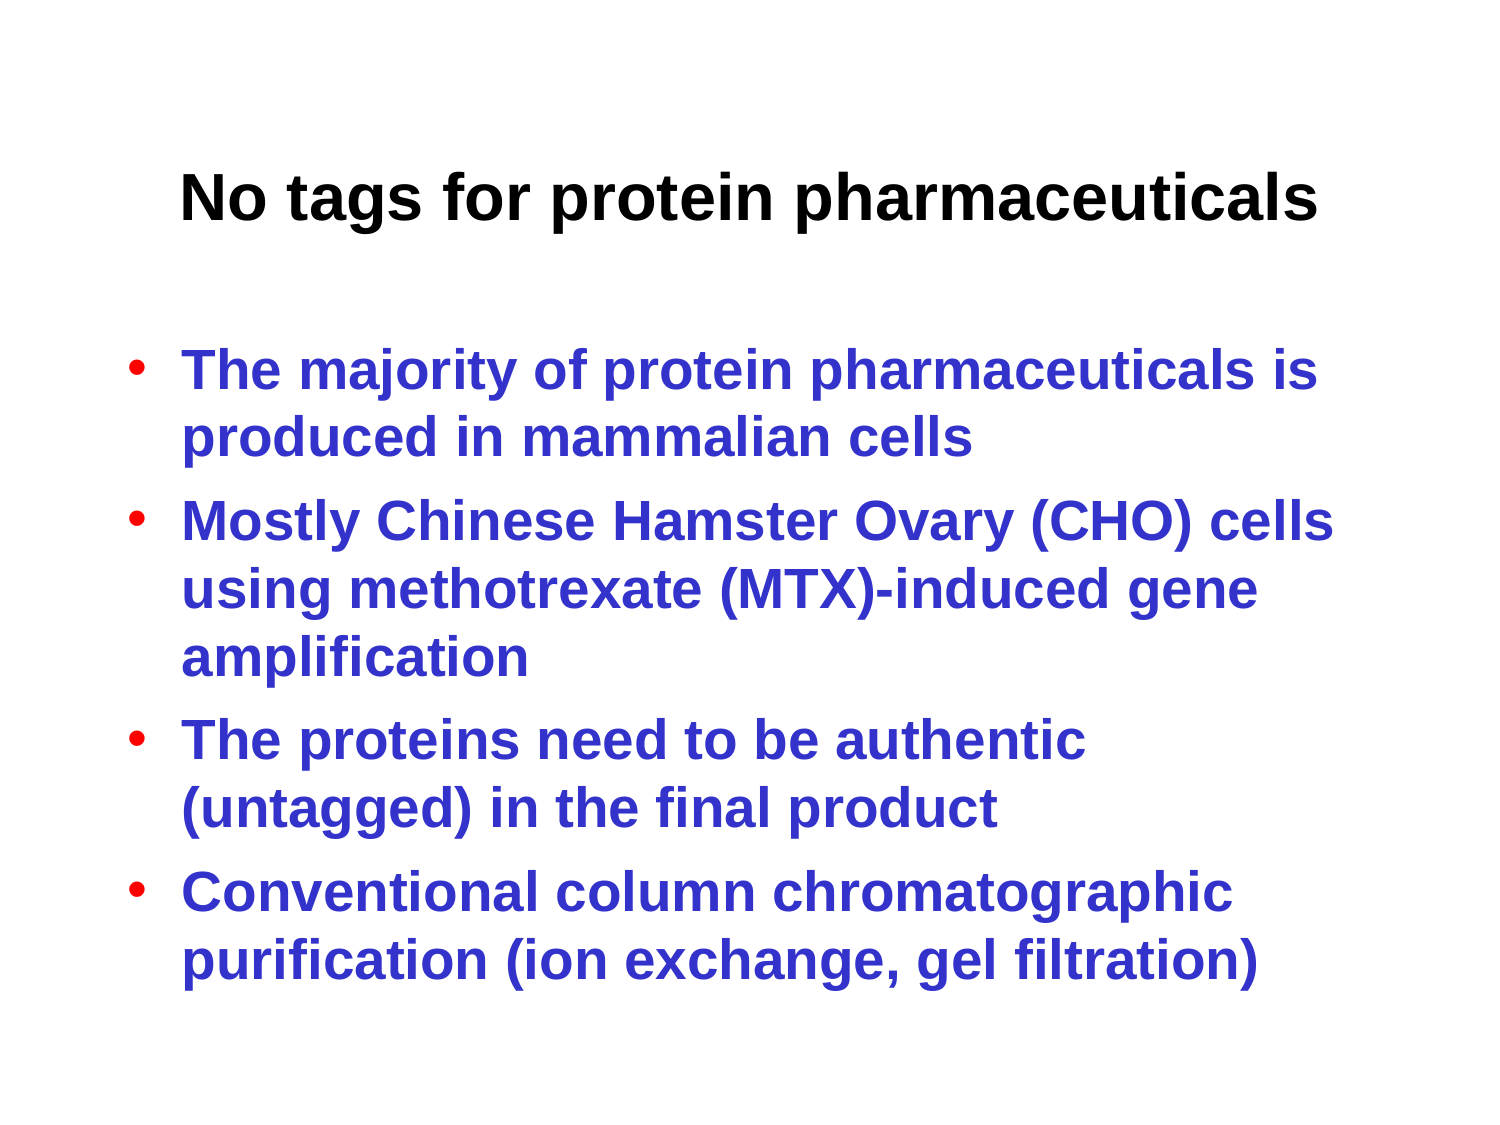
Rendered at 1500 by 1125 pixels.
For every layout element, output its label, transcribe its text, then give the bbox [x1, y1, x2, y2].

list The majority of protein pharmaceuticals is produced in mammalian cells Mostly Chinese Hamster Ovary (CHO) cells using methotrexate (MTX)-induced gene amplification The proteins need to be authentic (untagged) in the final product Conventional column chromatographic purification (ion exchange, gel filtration) [112, 324, 1388, 1000]
title No tags for protein pharmaceuticals [112, 99, 1388, 288]
